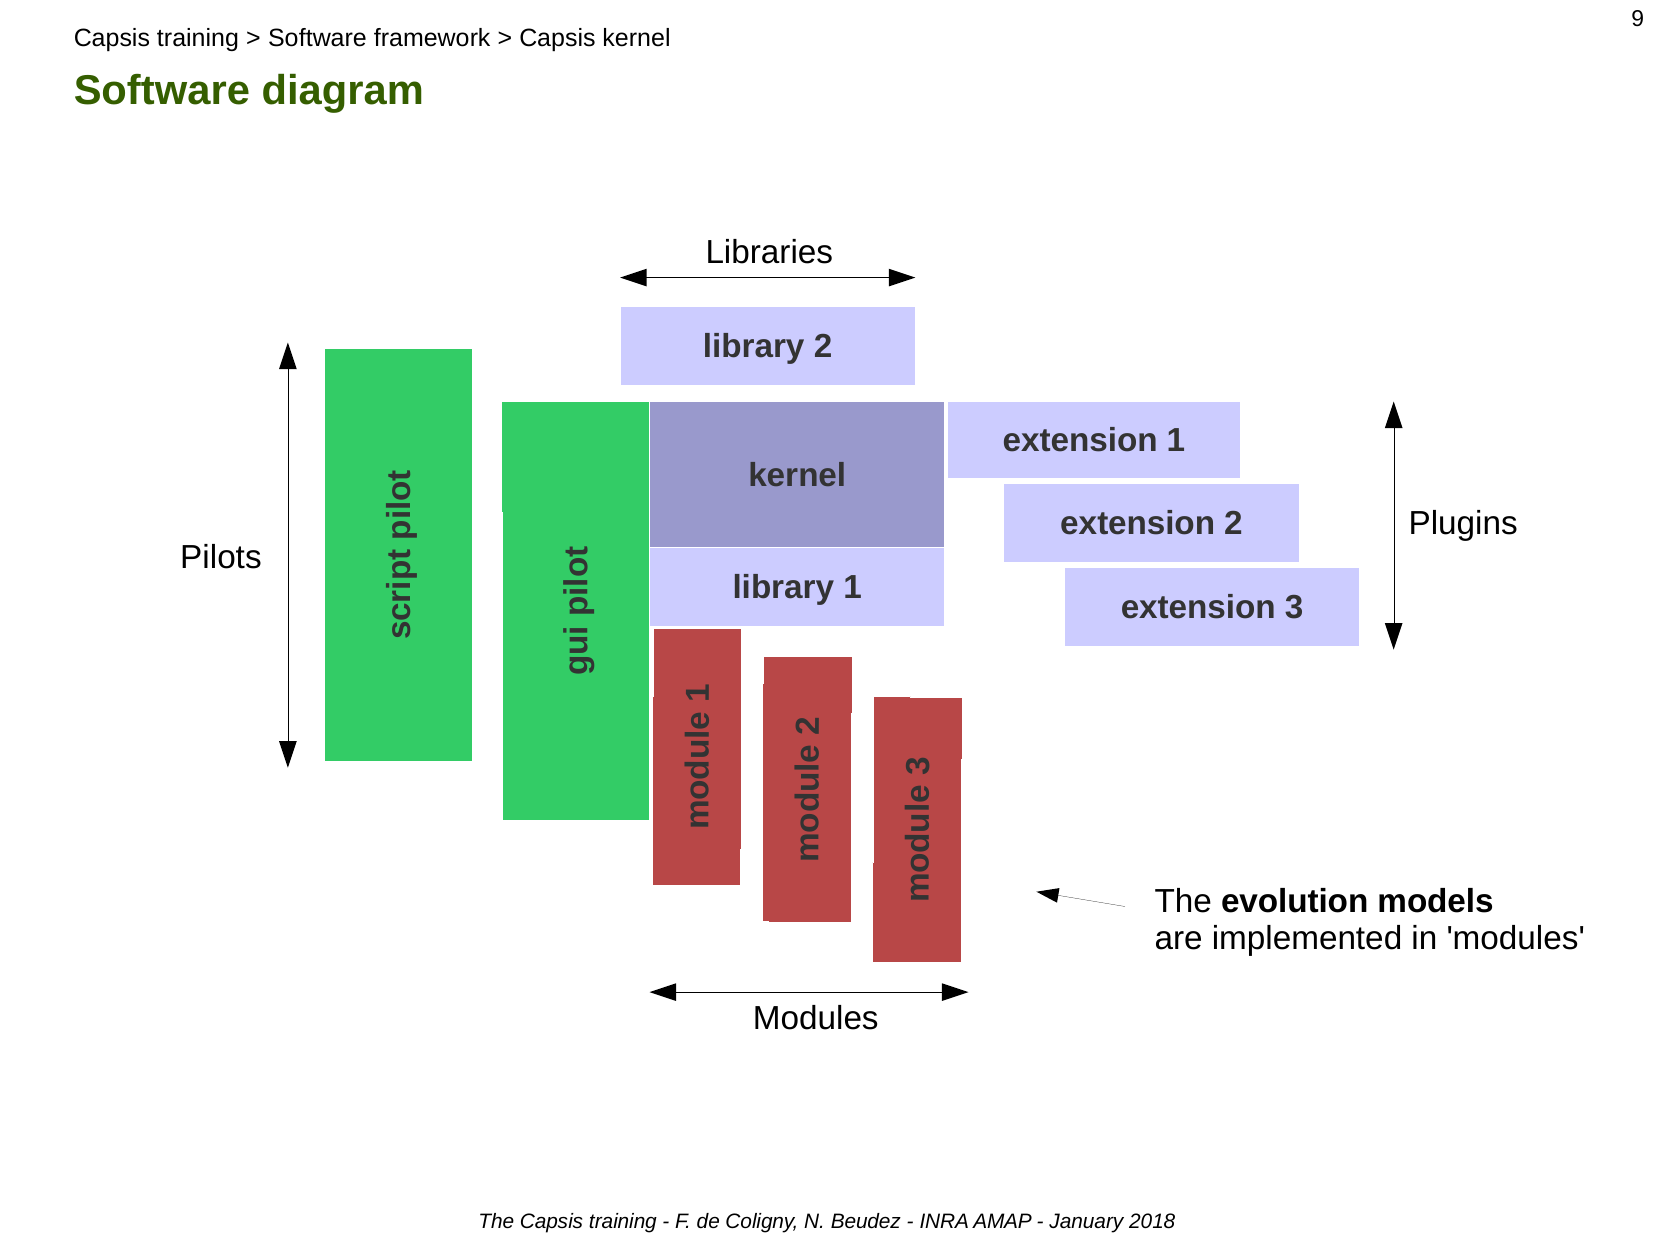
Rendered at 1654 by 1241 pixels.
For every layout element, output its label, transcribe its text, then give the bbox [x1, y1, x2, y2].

text_box module 2 [762, 656, 853, 923]
text_box The Capsis training - F. de Coligny, N. Beudez - INRA AMAP - January 2018 [0, 1201, 1654, 1241]
text_box extension 1 [947, 401, 1241, 479]
text_box gui pilot [501, 401, 650, 821]
text_box Plugins [1393, 497, 1536, 562]
text_box extension 2 [1003, 483, 1300, 563]
text_box Pilots [165, 531, 278, 584]
text_box Capsis training > Software framework > Capsis kernel [59, 16, 1004, 59]
text_box kernel [649, 401, 945, 547]
text_box script pilot [324, 348, 473, 762]
text_box library 2 [620, 306, 916, 386]
text_box Libraries [690, 225, 857, 278]
text_box extension 3 [1064, 567, 1360, 647]
text_box Software diagram [59, 59, 1099, 121]
text_box module 1 [652, 628, 742, 886]
text_box module 3 [872, 696, 963, 963]
text_box The evolution models are implemented in 'modules' [1139, 874, 1630, 1003]
text_box Modules [738, 991, 904, 1044]
text_box library 1 [649, 547, 945, 627]
